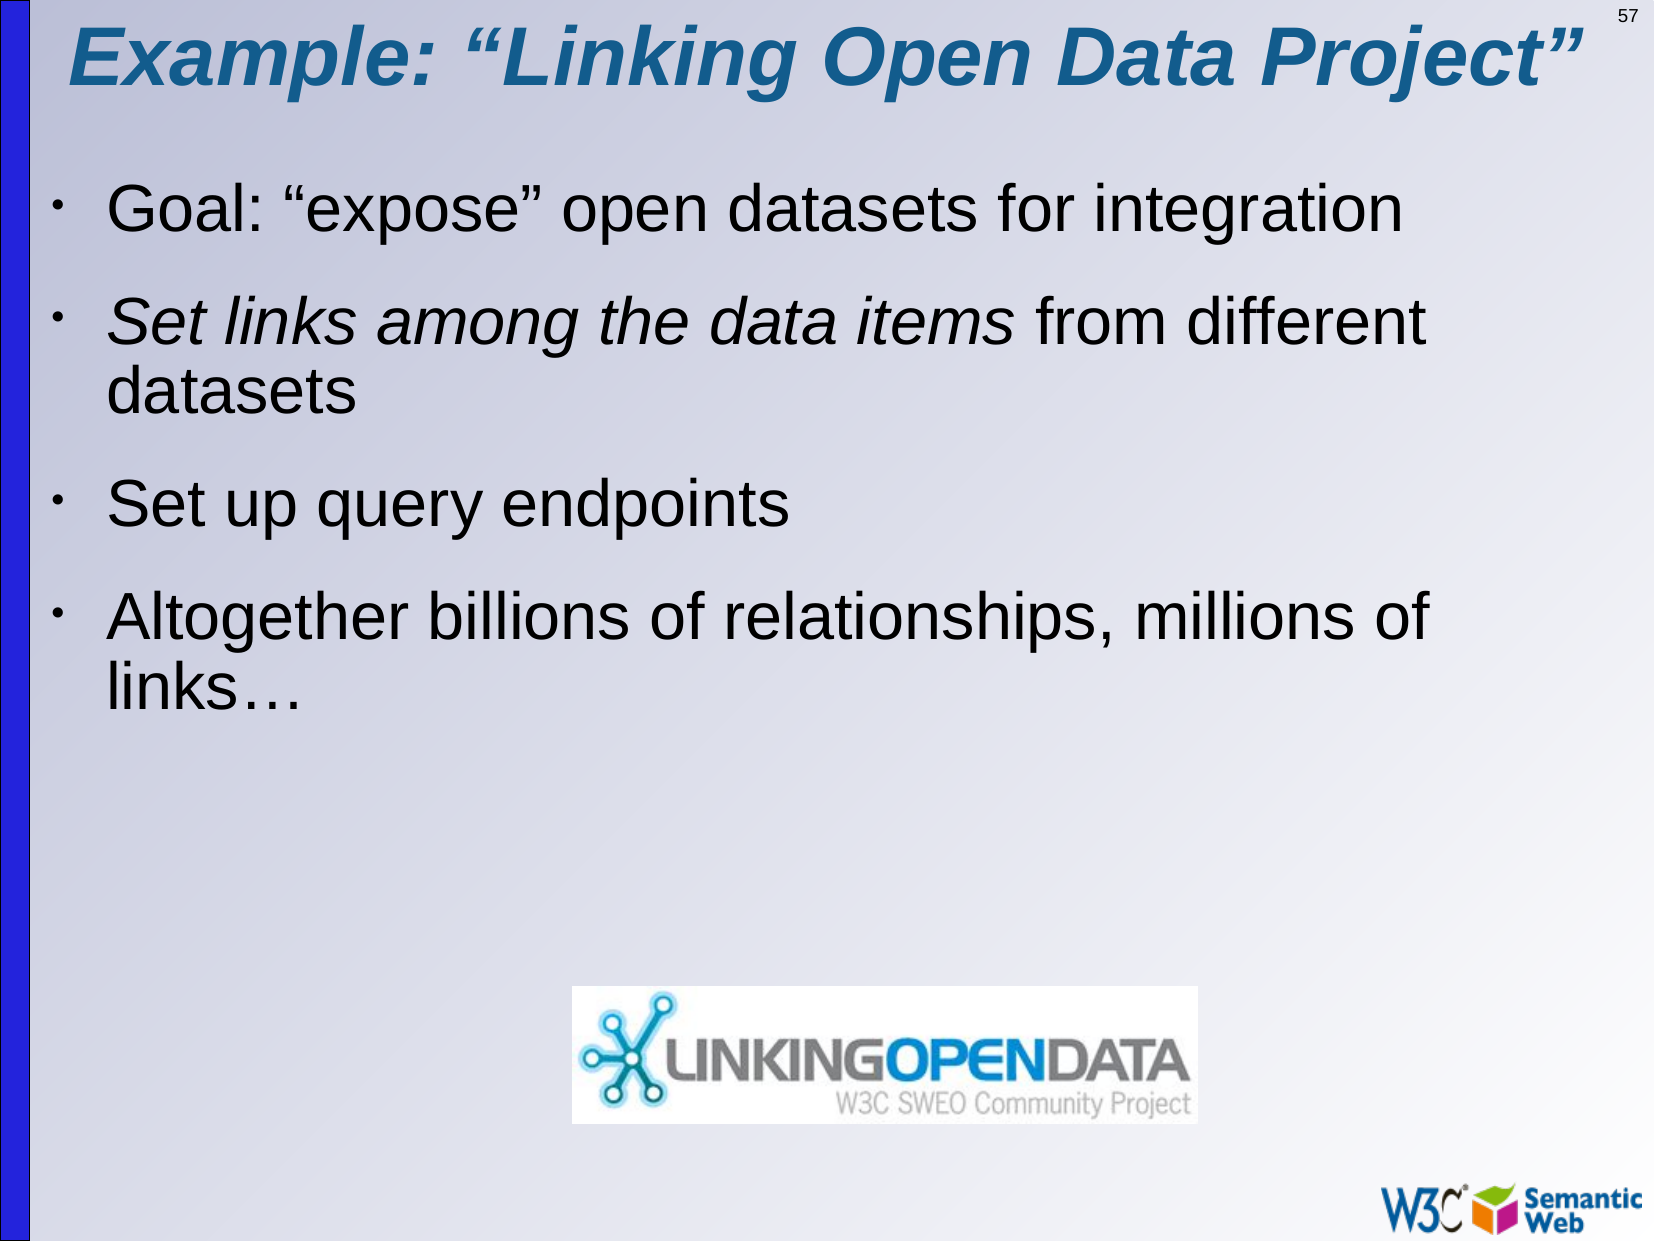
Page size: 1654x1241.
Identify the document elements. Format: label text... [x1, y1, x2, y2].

list Goal: “expose” open datasets for integration Set links among the data items from different datasets Set up query endpoints Altogether billions of relationships, millions of links… [35, 171, 1630, 729]
title Example: “Linking Open Data Project” [0, 0, 1654, 118]
picture [572, 986, 1198, 1124]
picture [1381, 1181, 1642, 1235]
